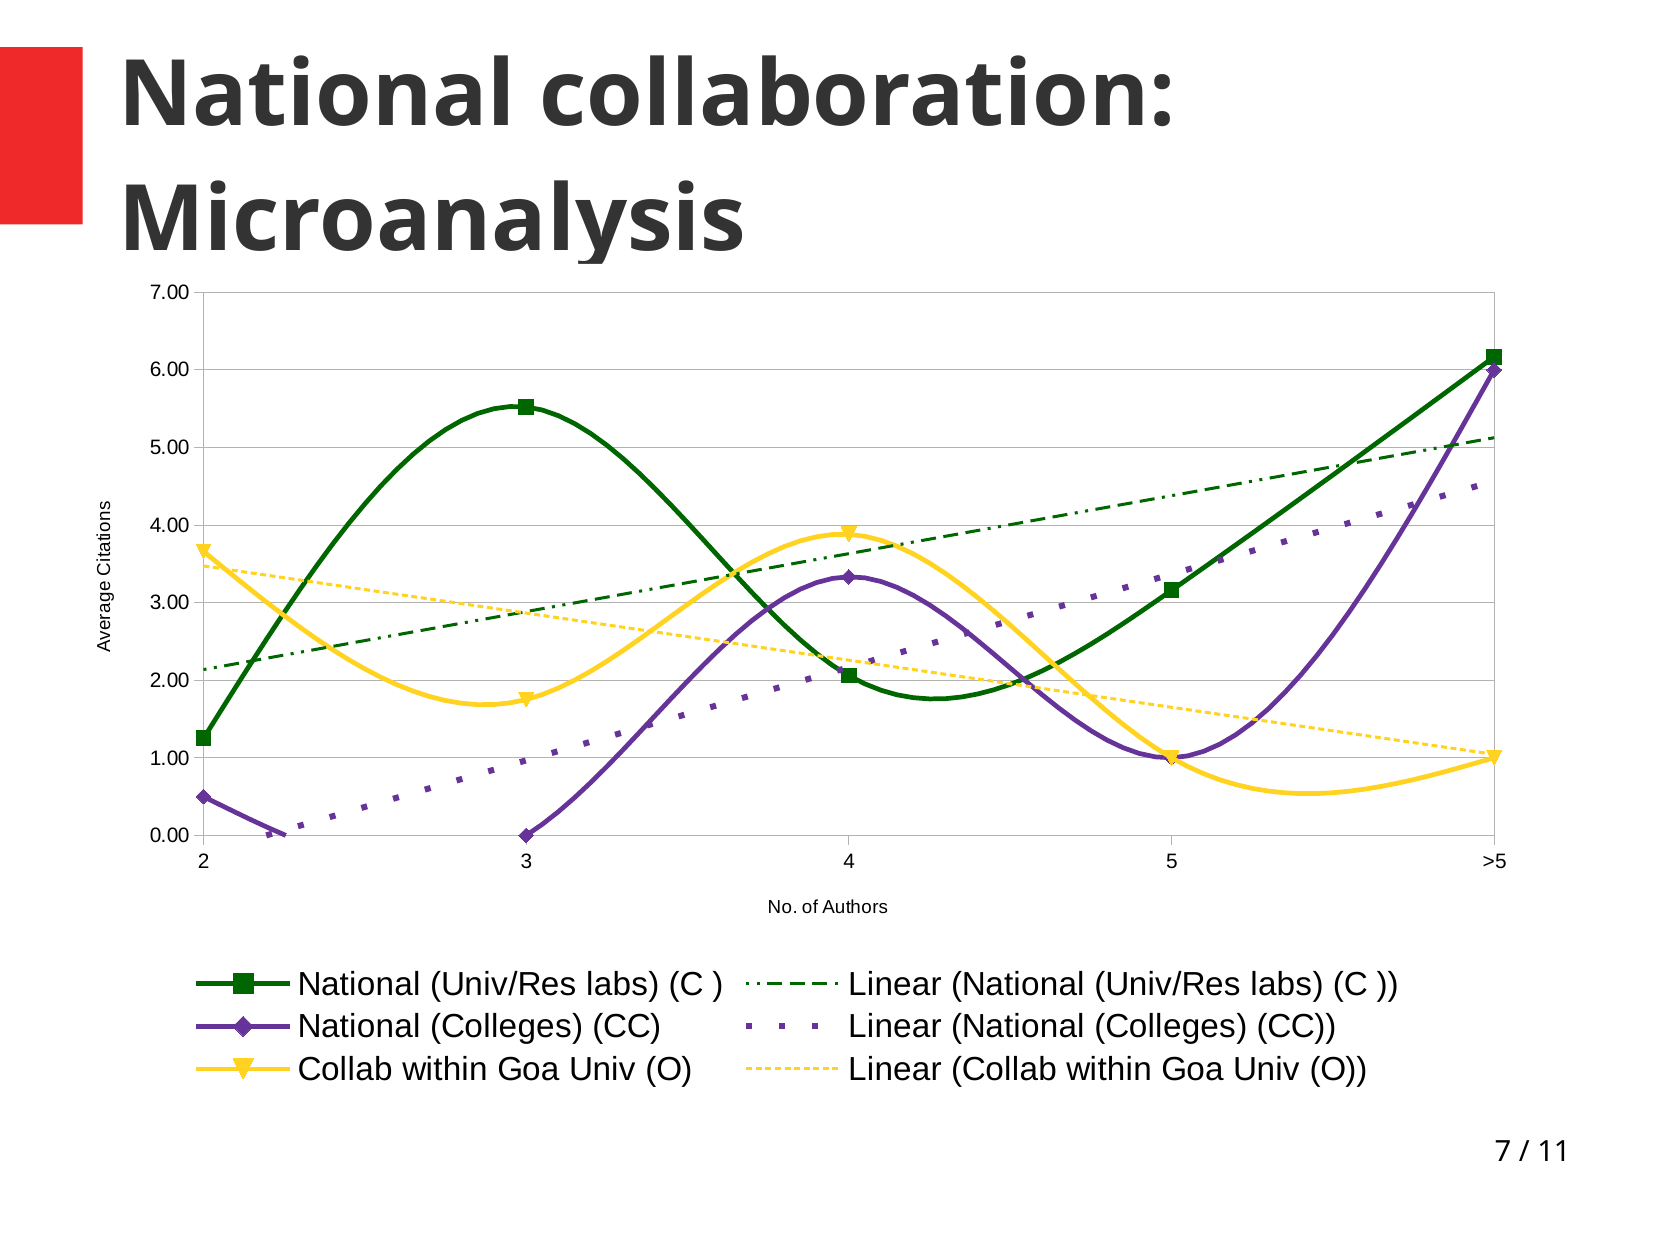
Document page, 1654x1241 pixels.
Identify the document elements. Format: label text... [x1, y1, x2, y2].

chart [60, 263, 1536, 1094]
title National collaboration: Microanalysis [118, 37, 1571, 269]
